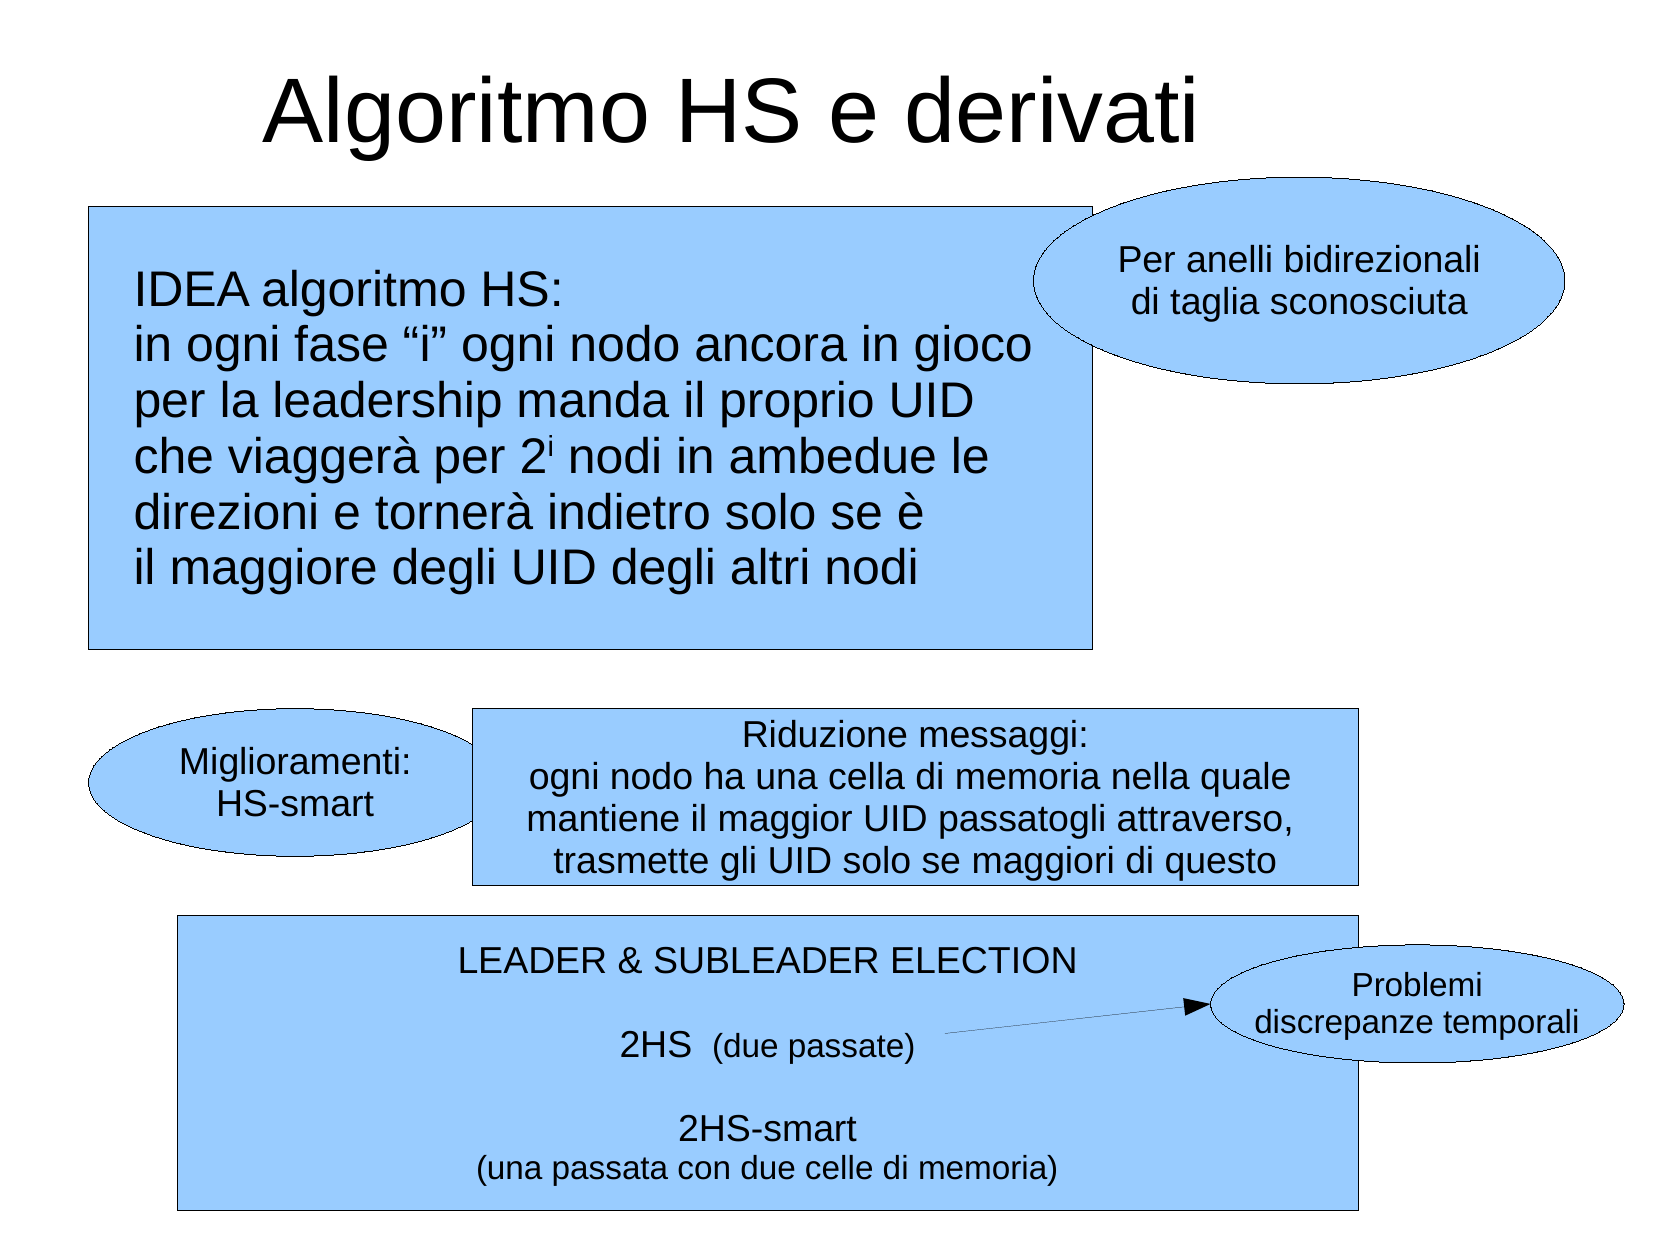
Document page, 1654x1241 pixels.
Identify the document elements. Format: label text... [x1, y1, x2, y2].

text_box IDEA algoritmo HS: in ogni fase “i” ogni nodo ancora in gioco per la leadership manda il proprio UID che viaggerà per 2i nodi in ambedue le direzioni e tornerà indietro solo se è il maggiore degli UID degli altri nodi [88, 206, 1093, 650]
text_box Riduzione messaggi: ogni nodo ha una cella di memoria nella quale mantiene il maggior UID passatogli attraverso, trasmette gli UID solo se maggiori di questo [472, 708, 1359, 886]
title Algoritmo HS e derivati [0, 14, 1477, 207]
text_box Per anelli bidirezionali di taglia sconosciuta [1033, 177, 1565, 384]
text_box Miglioramenti: HS-smart [88, 708, 472, 857]
text_box LEADER & SUBLEADER ELECTION 2HS (due passate) 2HS-smart (una passata con due celle di memoria) [177, 915, 1359, 1211]
text_box Problemi discrepanze temporali [1210, 944, 1625, 1063]
